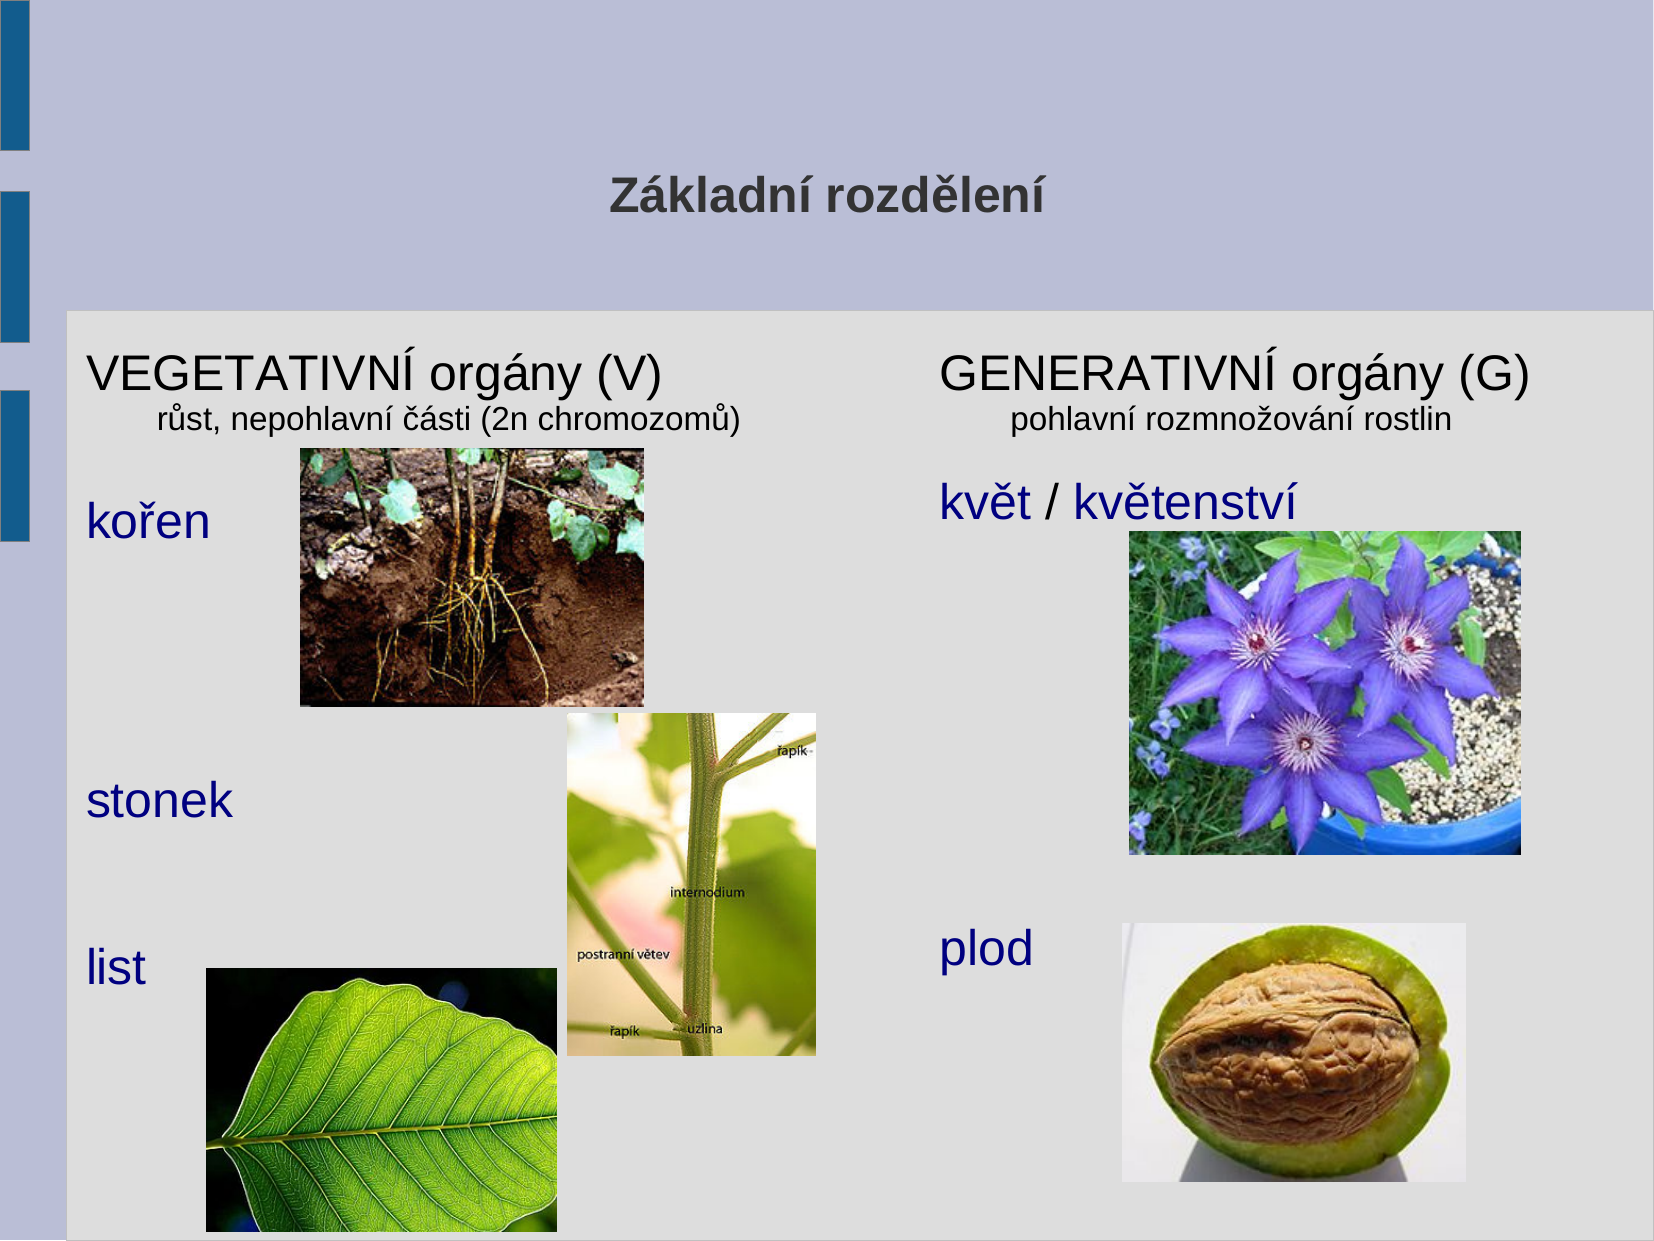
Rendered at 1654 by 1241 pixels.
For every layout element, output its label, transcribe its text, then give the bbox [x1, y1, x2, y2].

title Základní rozdělení [121, 91, 1534, 299]
list VEGETATIVNÍ orgány (V) růst, nepohlavní části (2n chromozomů) kořen stonek list [68, 344, 758, 1127]
picture [1129, 531, 1521, 855]
picture [1122, 923, 1466, 1182]
picture [300, 448, 644, 707]
list GENERATIVNÍ orgány (G) pohlavní rozmnožování rostlin květ / květenství plod [921, 344, 1611, 1127]
picture [206, 968, 557, 1232]
picture [567, 713, 816, 1056]
